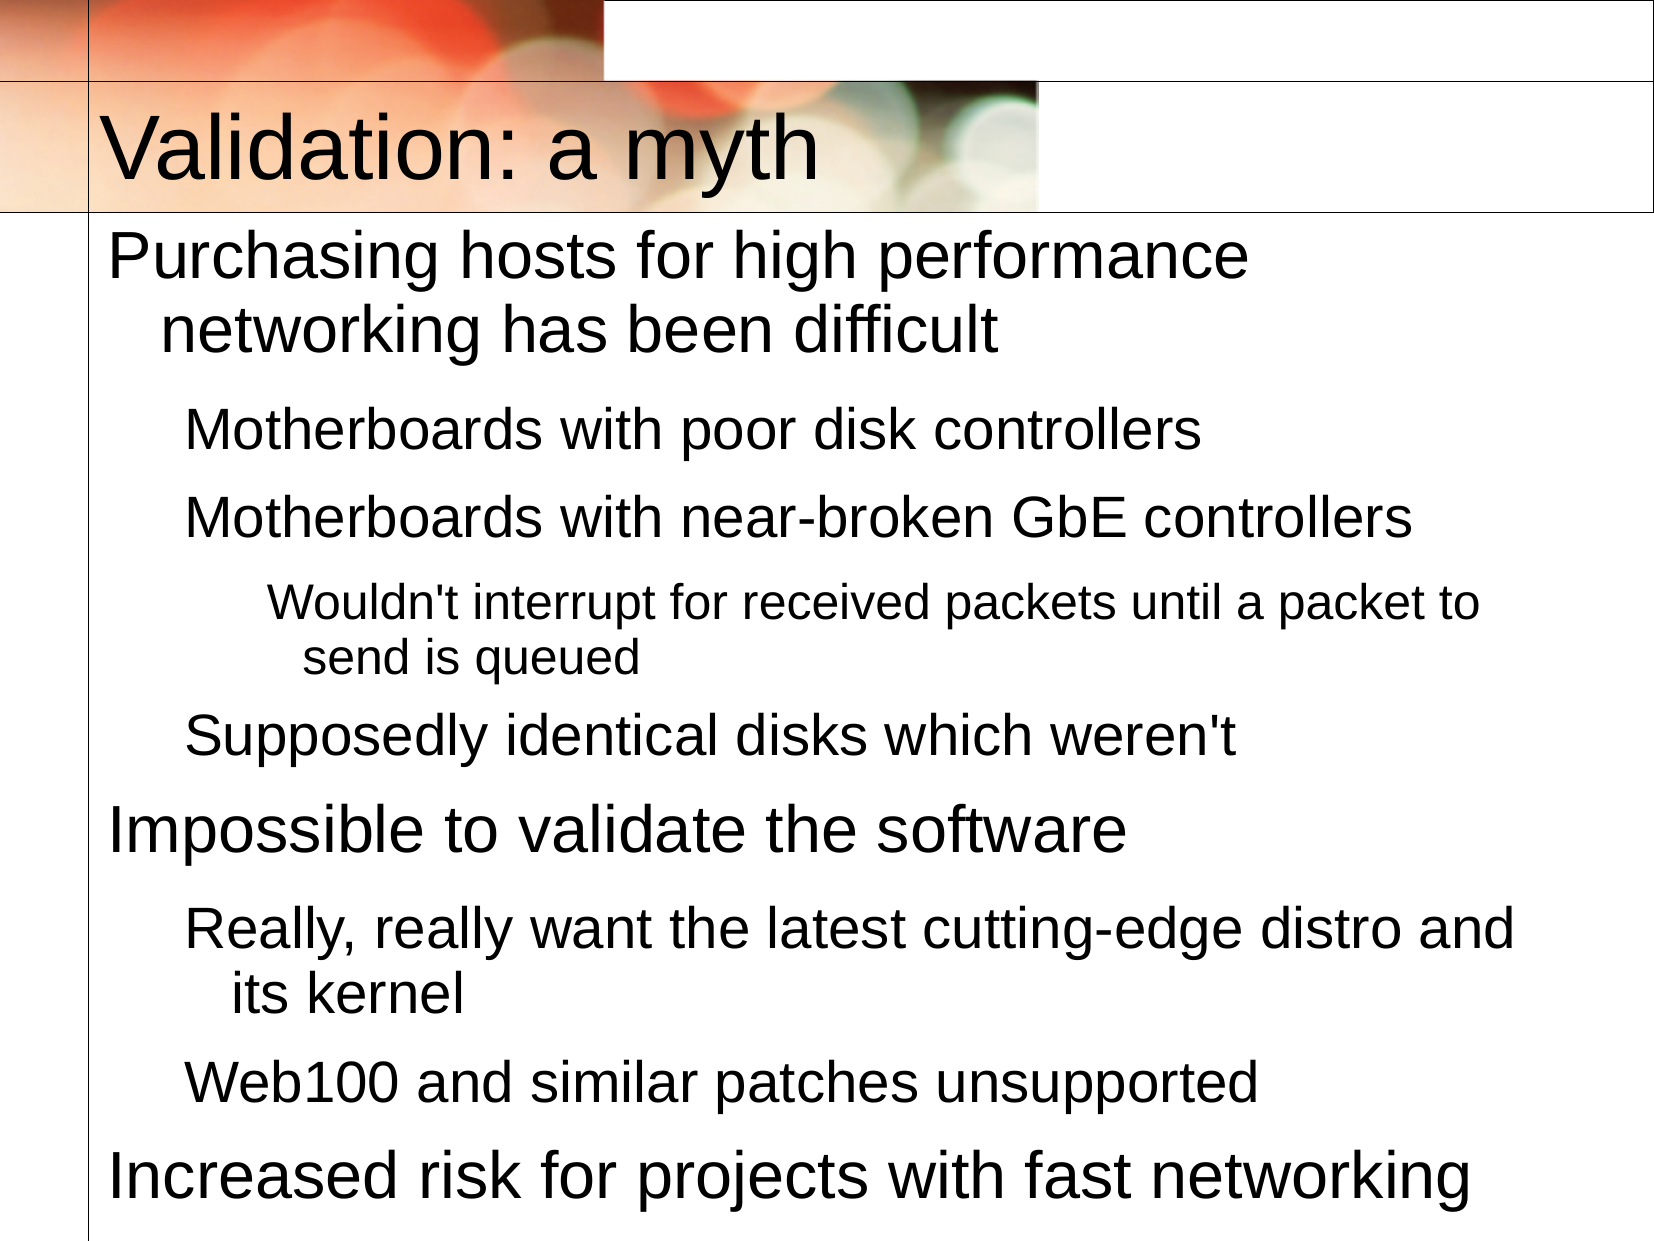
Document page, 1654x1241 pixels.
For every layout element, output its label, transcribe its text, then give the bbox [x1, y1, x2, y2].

picture [89, 82, 1039, 212]
list Purchasing hosts for high performance networking has been difficult Motherboards with poor disk controllers Motherboards with near-broken GbE controllers Wouldn't interrupt for received packets until a packet to send is queued Supposedly identical disks which weren't Impossible to validate the software Really, really want the latest cutting-edge distro and its kernel Web100 and similar patches unsupported Increased risk for projects with fast networking [89, 217, 1578, 1226]
picture [89, 0, 1039, 81]
picture [0, 82, 88, 212]
title Validation: a myth [100, 95, 1571, 200]
picture [0, 0, 88, 81]
